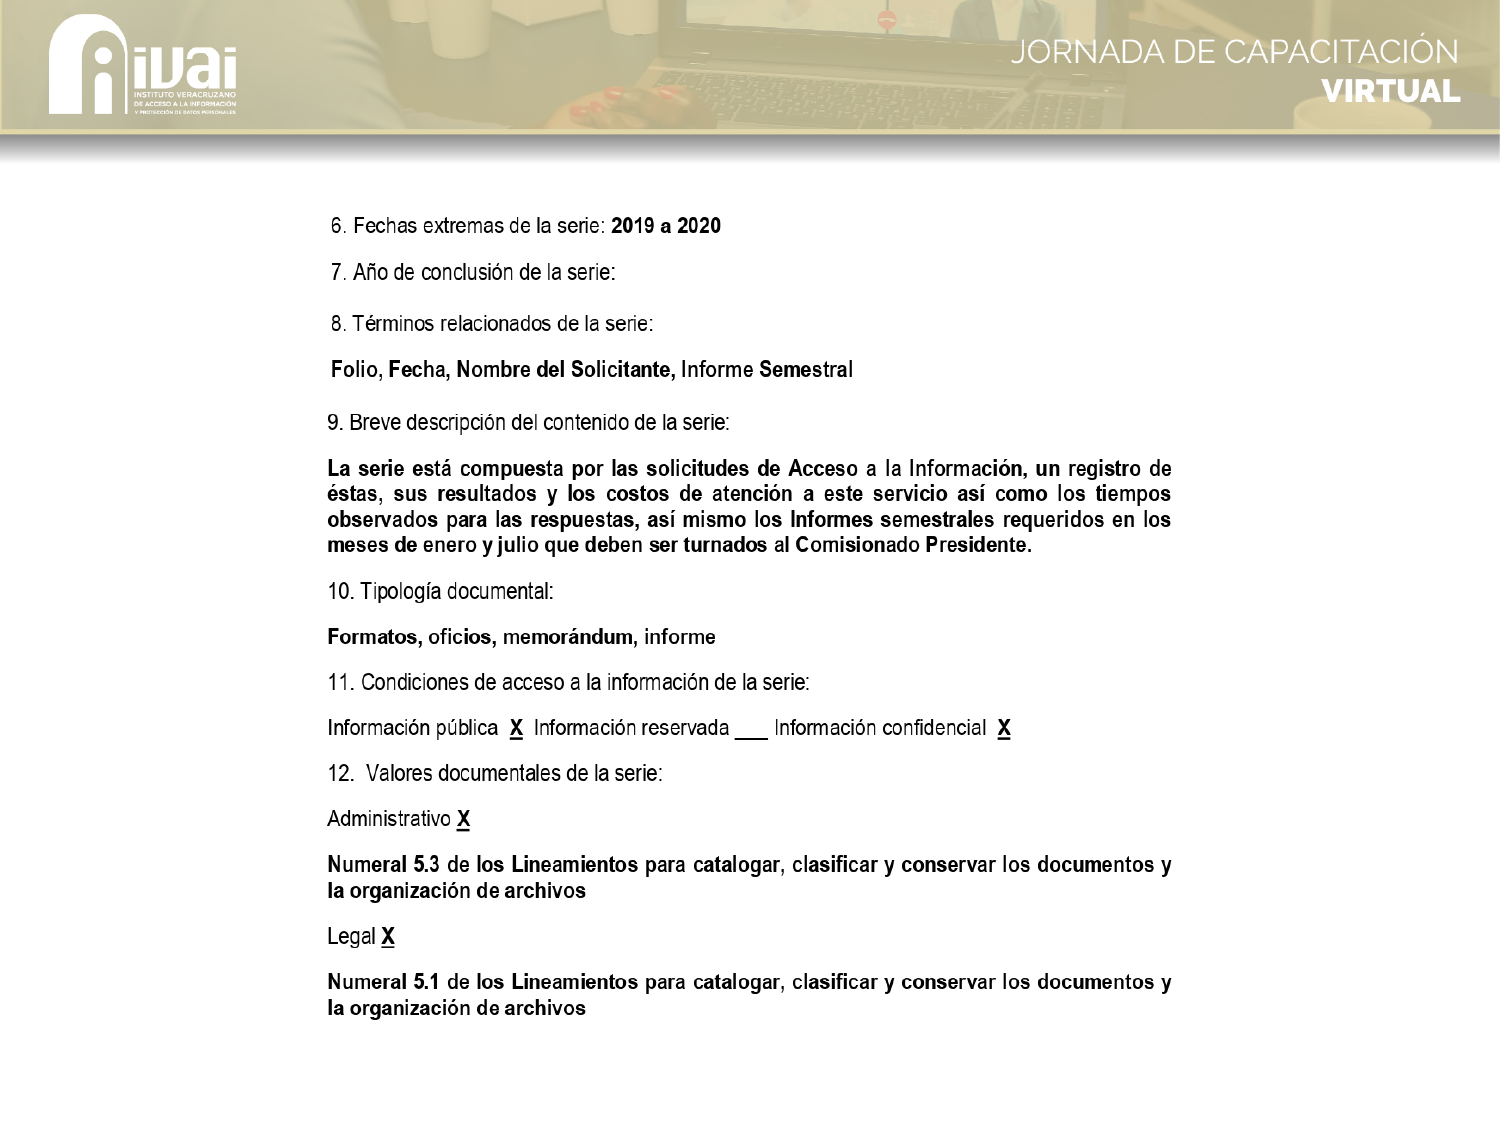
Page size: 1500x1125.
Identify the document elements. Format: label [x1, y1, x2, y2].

picture [203, 175, 1300, 1082]
